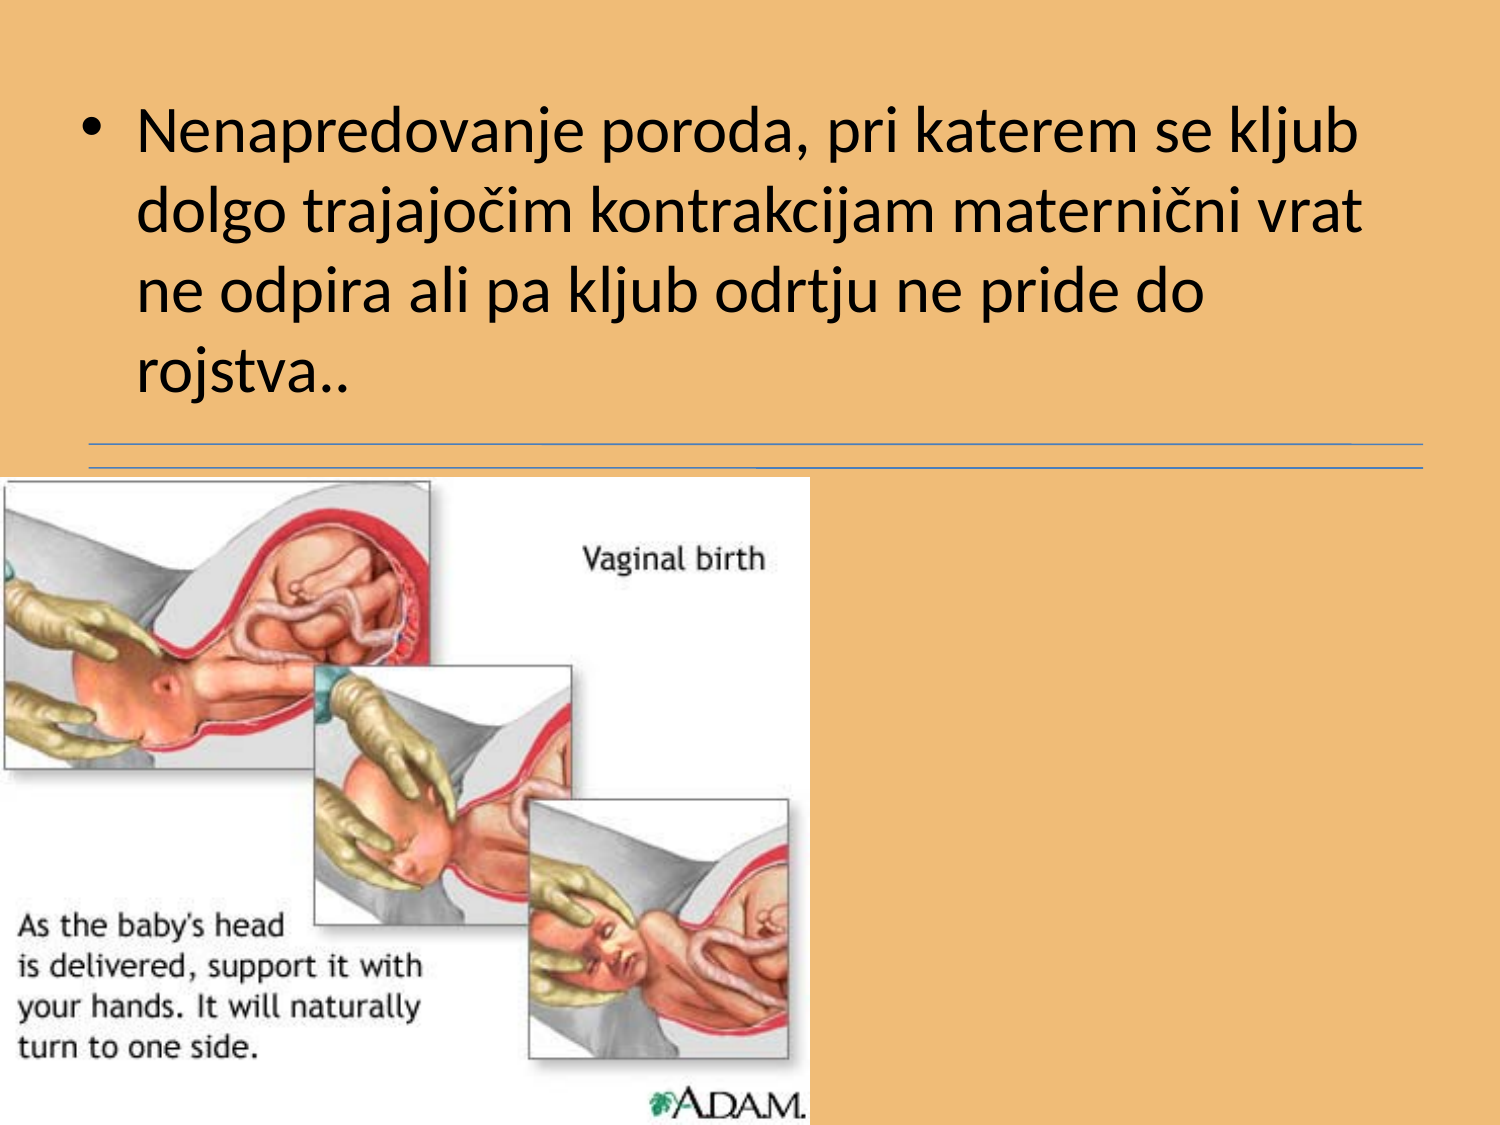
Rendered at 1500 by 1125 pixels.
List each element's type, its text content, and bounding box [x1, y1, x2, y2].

list Nenapredovanje poroda, pri katerem se kljub dolgo trajajočim kontrakcijam maternični vrat ne odpira ali pa kljub odrtju ne pride do rojstva.. [64, 78, 1415, 587]
picture [0, 477, 810, 1125]
